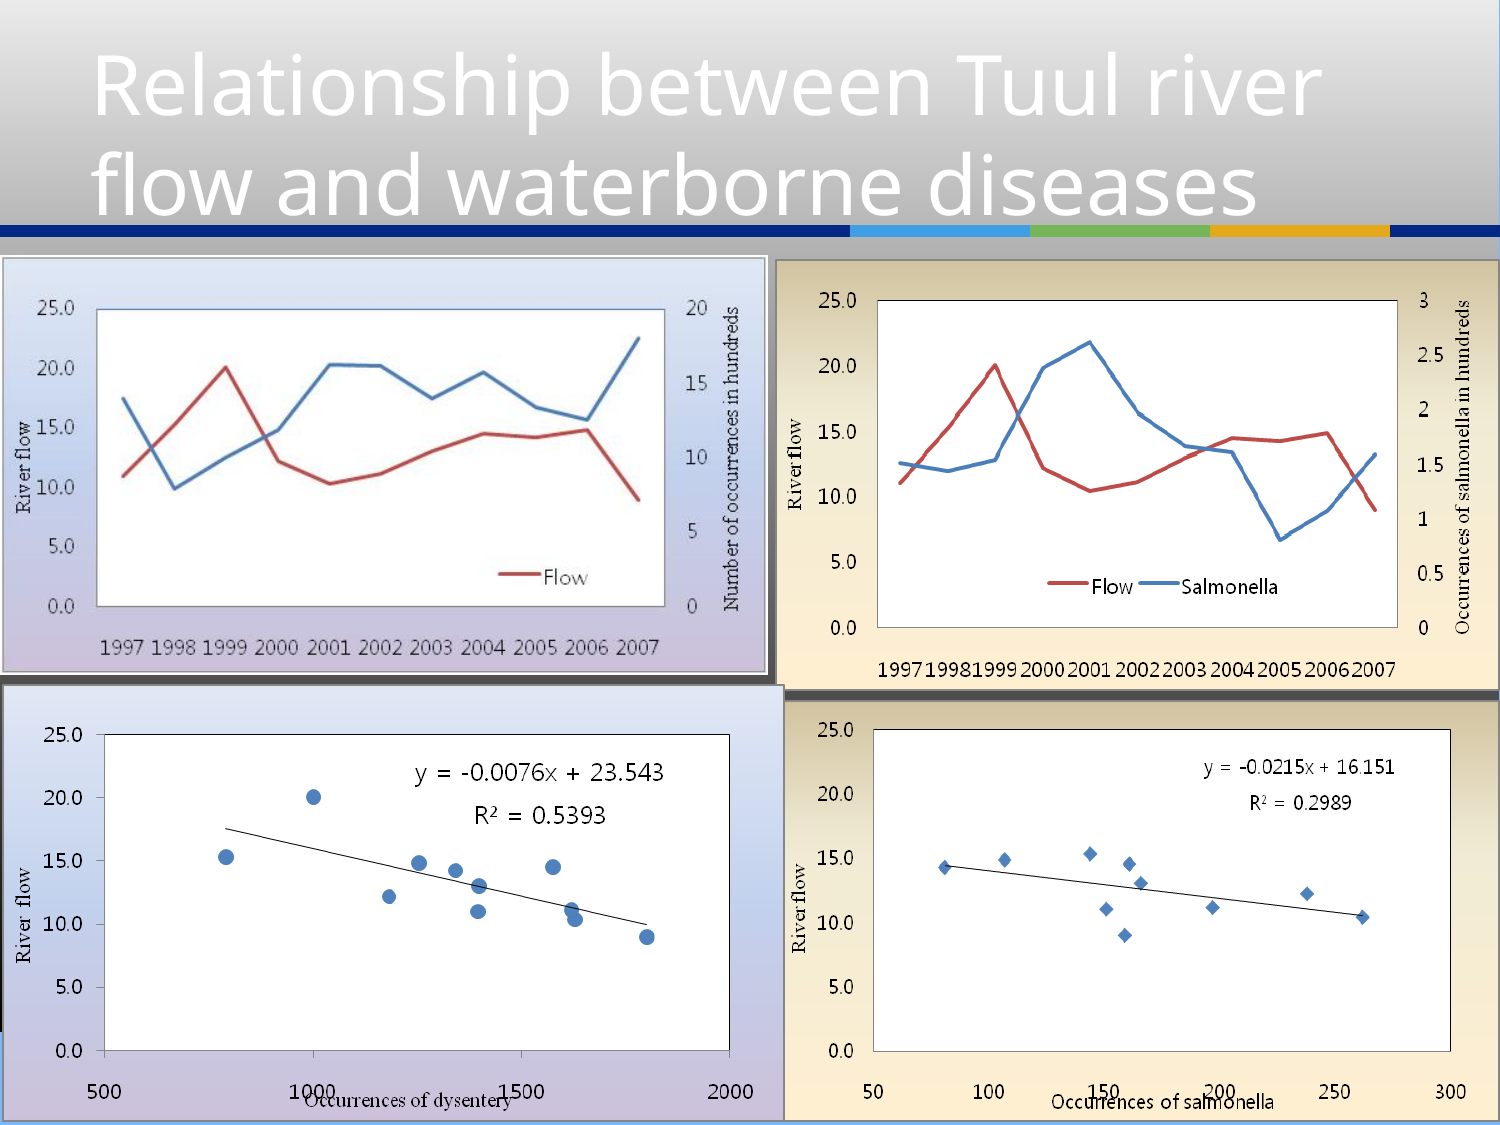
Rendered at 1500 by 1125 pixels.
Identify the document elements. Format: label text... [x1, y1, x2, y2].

title Relationship between Tuul river flow and waterborne diseases [75, 24, 1426, 213]
picture [0, 255, 768, 675]
picture [0, 257, 1500, 1125]
